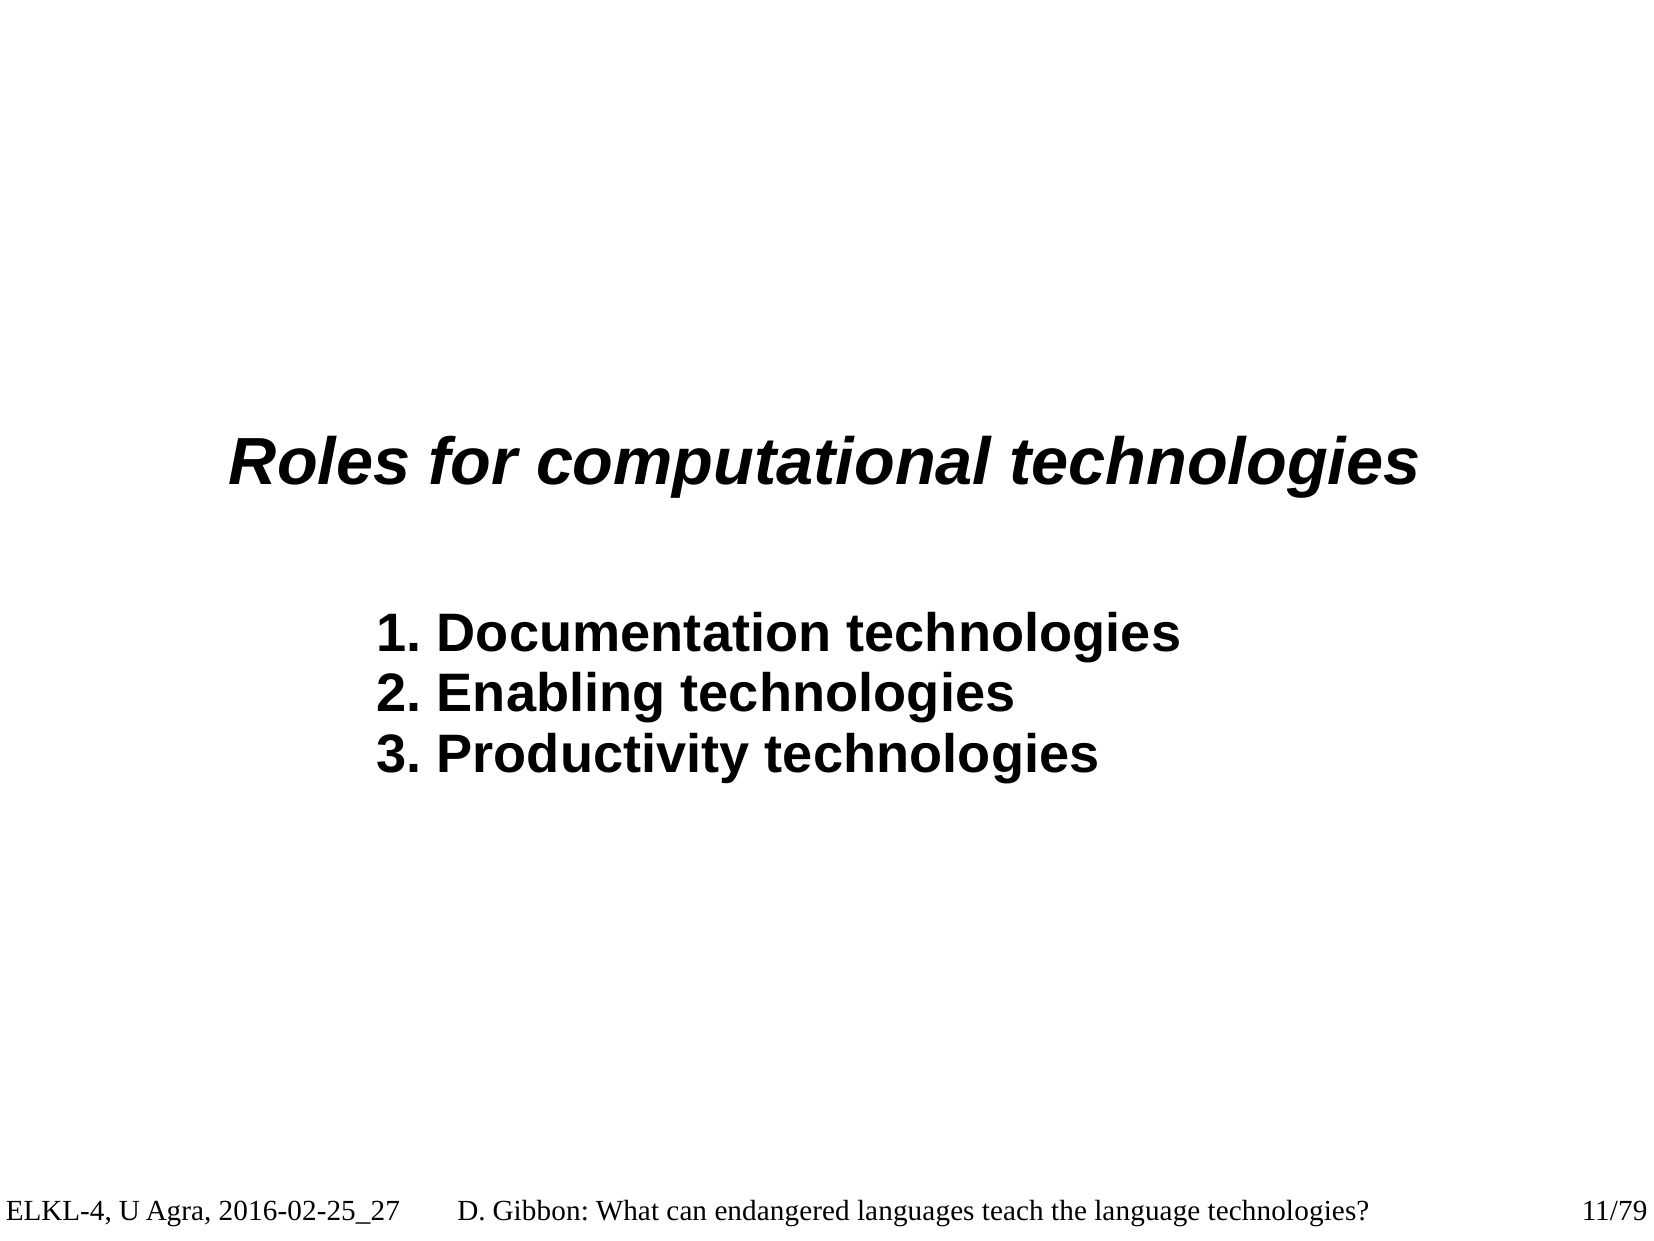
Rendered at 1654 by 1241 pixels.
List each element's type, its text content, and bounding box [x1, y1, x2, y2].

text_box Documentation technologies Enabling technologies Productivity technologies [361, 594, 1292, 792]
title Roles for computational technologies [0, 409, 1654, 513]
